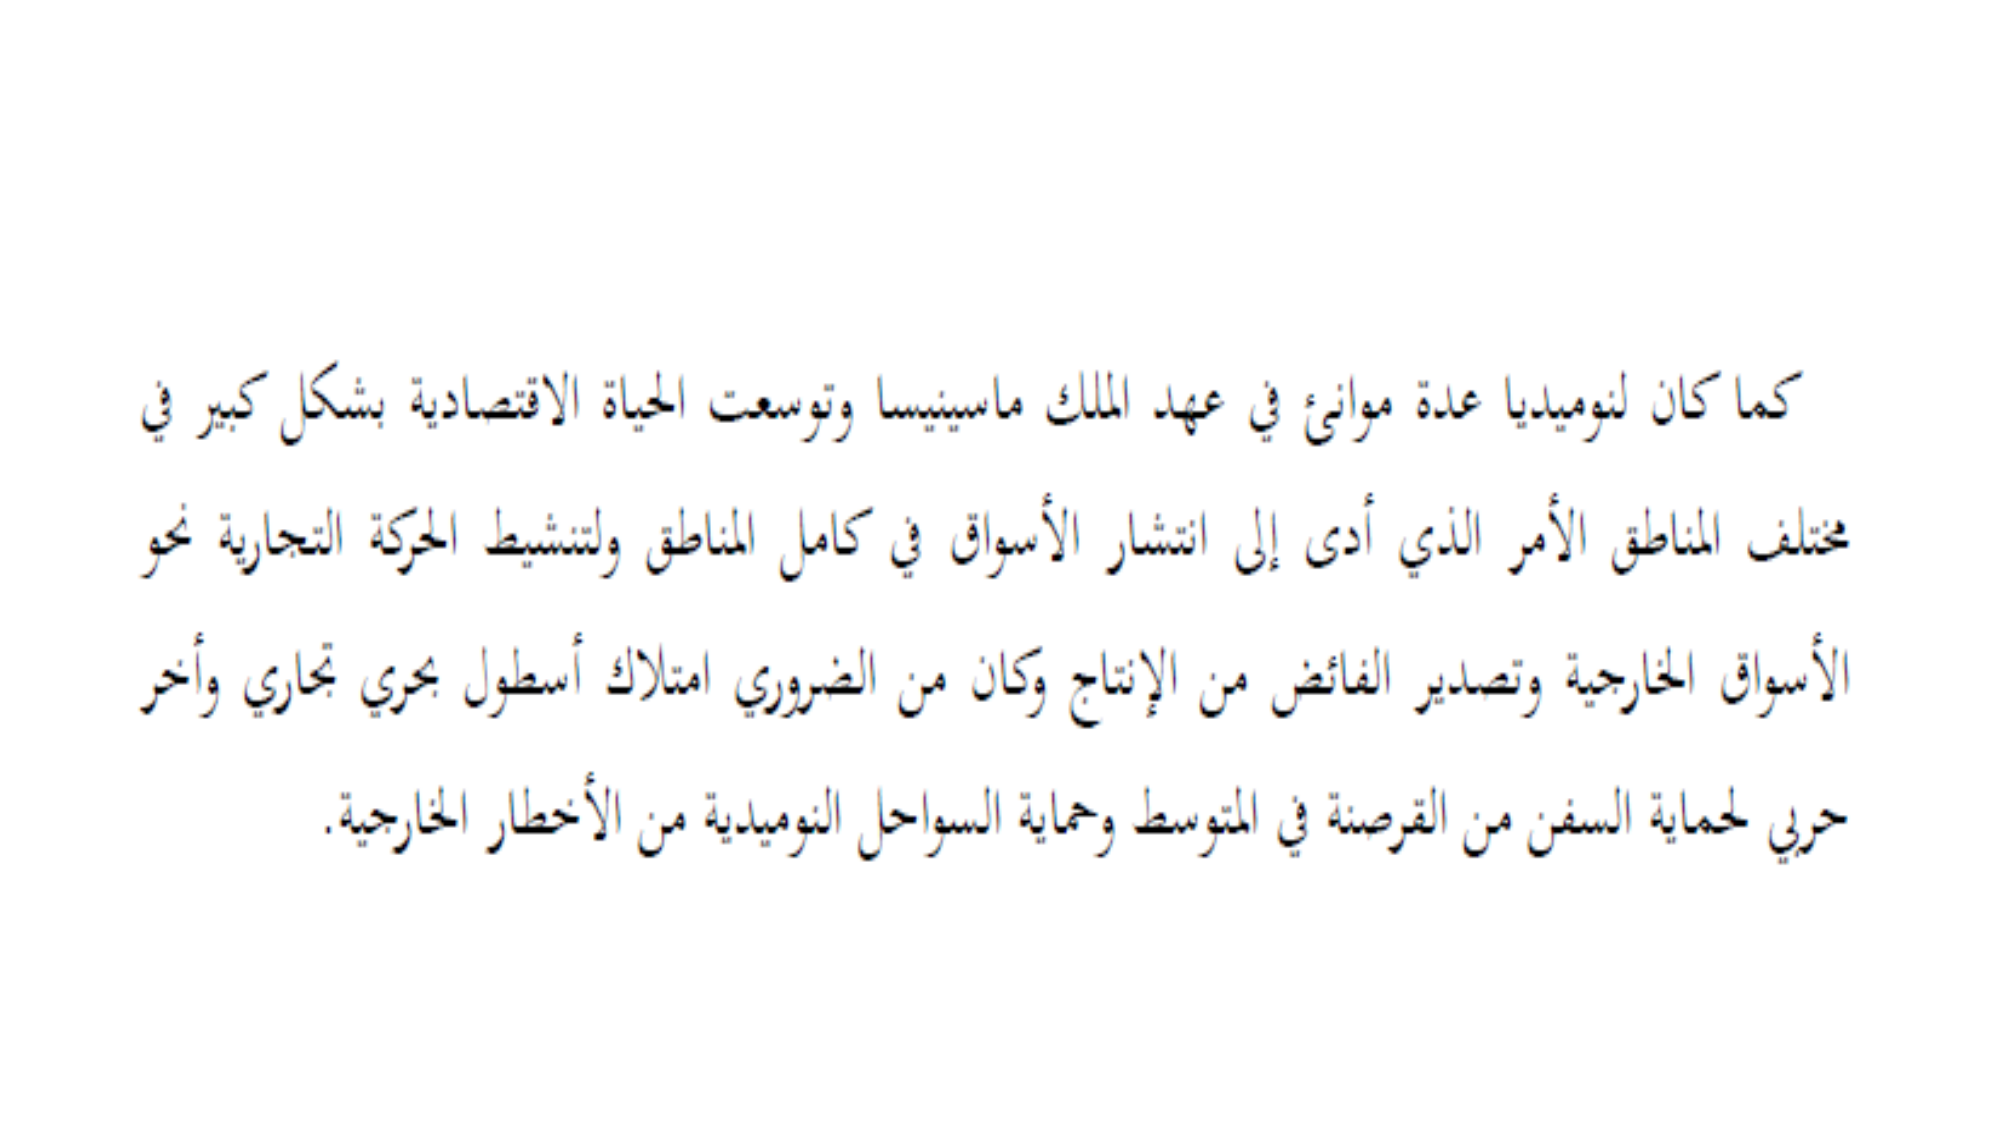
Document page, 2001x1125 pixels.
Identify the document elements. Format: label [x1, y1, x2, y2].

picture [117, 331, 1857, 903]
